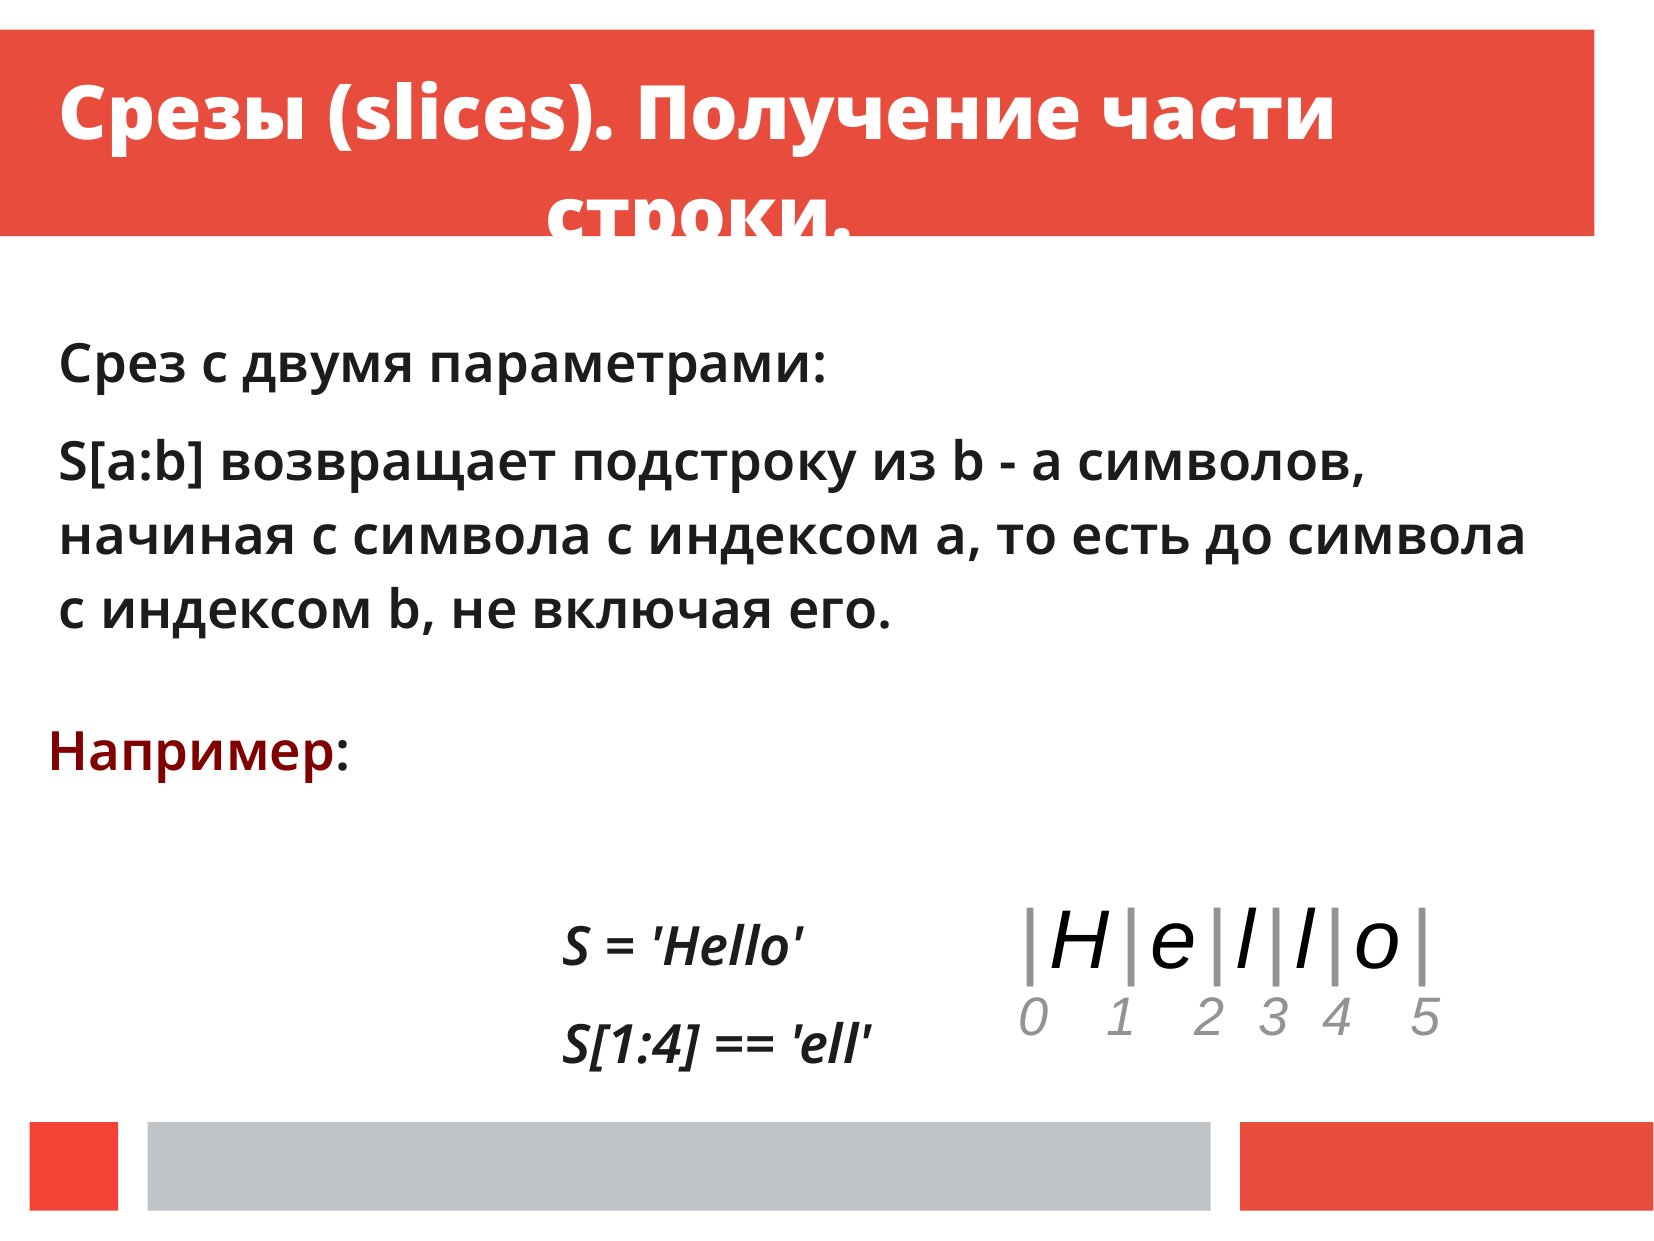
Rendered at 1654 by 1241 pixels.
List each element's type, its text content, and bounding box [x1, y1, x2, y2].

list Срез с двумя параметрами: S[a:b] возвращает подстроку из b - a символов, начиная с символа c индексом a, то есть до символа с индексом b, не включая его. [59, 324, 1565, 691]
list Например: S = 'Hello' S[1:4] == 'ell' [47, 614, 875, 1170]
title Срезы (slices). Получение части строки. [59, 59, 1595, 207]
text_box |H|e|l|l|o| 0 1 2 3 4 5 [1003, 885, 1524, 1087]
